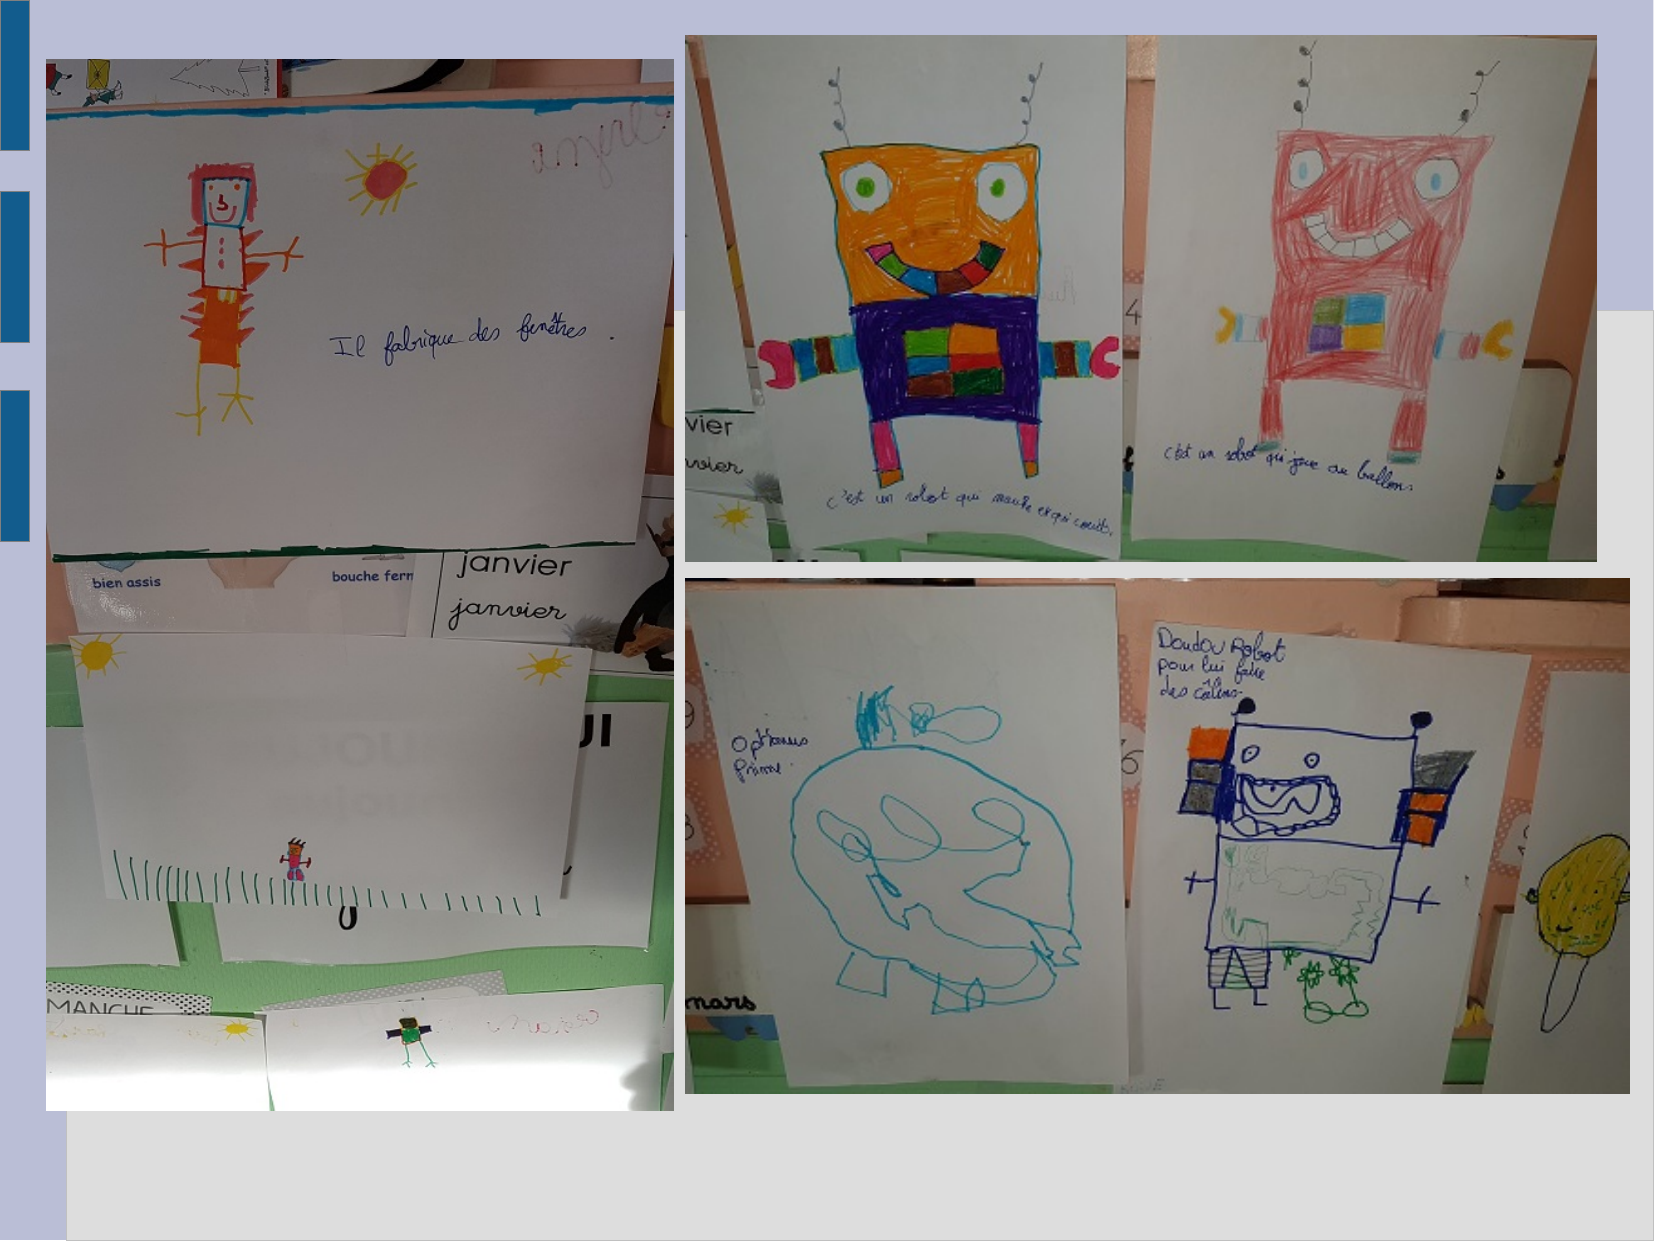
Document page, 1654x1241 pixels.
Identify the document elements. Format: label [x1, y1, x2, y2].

picture [46, 59, 674, 1111]
picture [685, 35, 1597, 562]
picture [685, 578, 1630, 1094]
